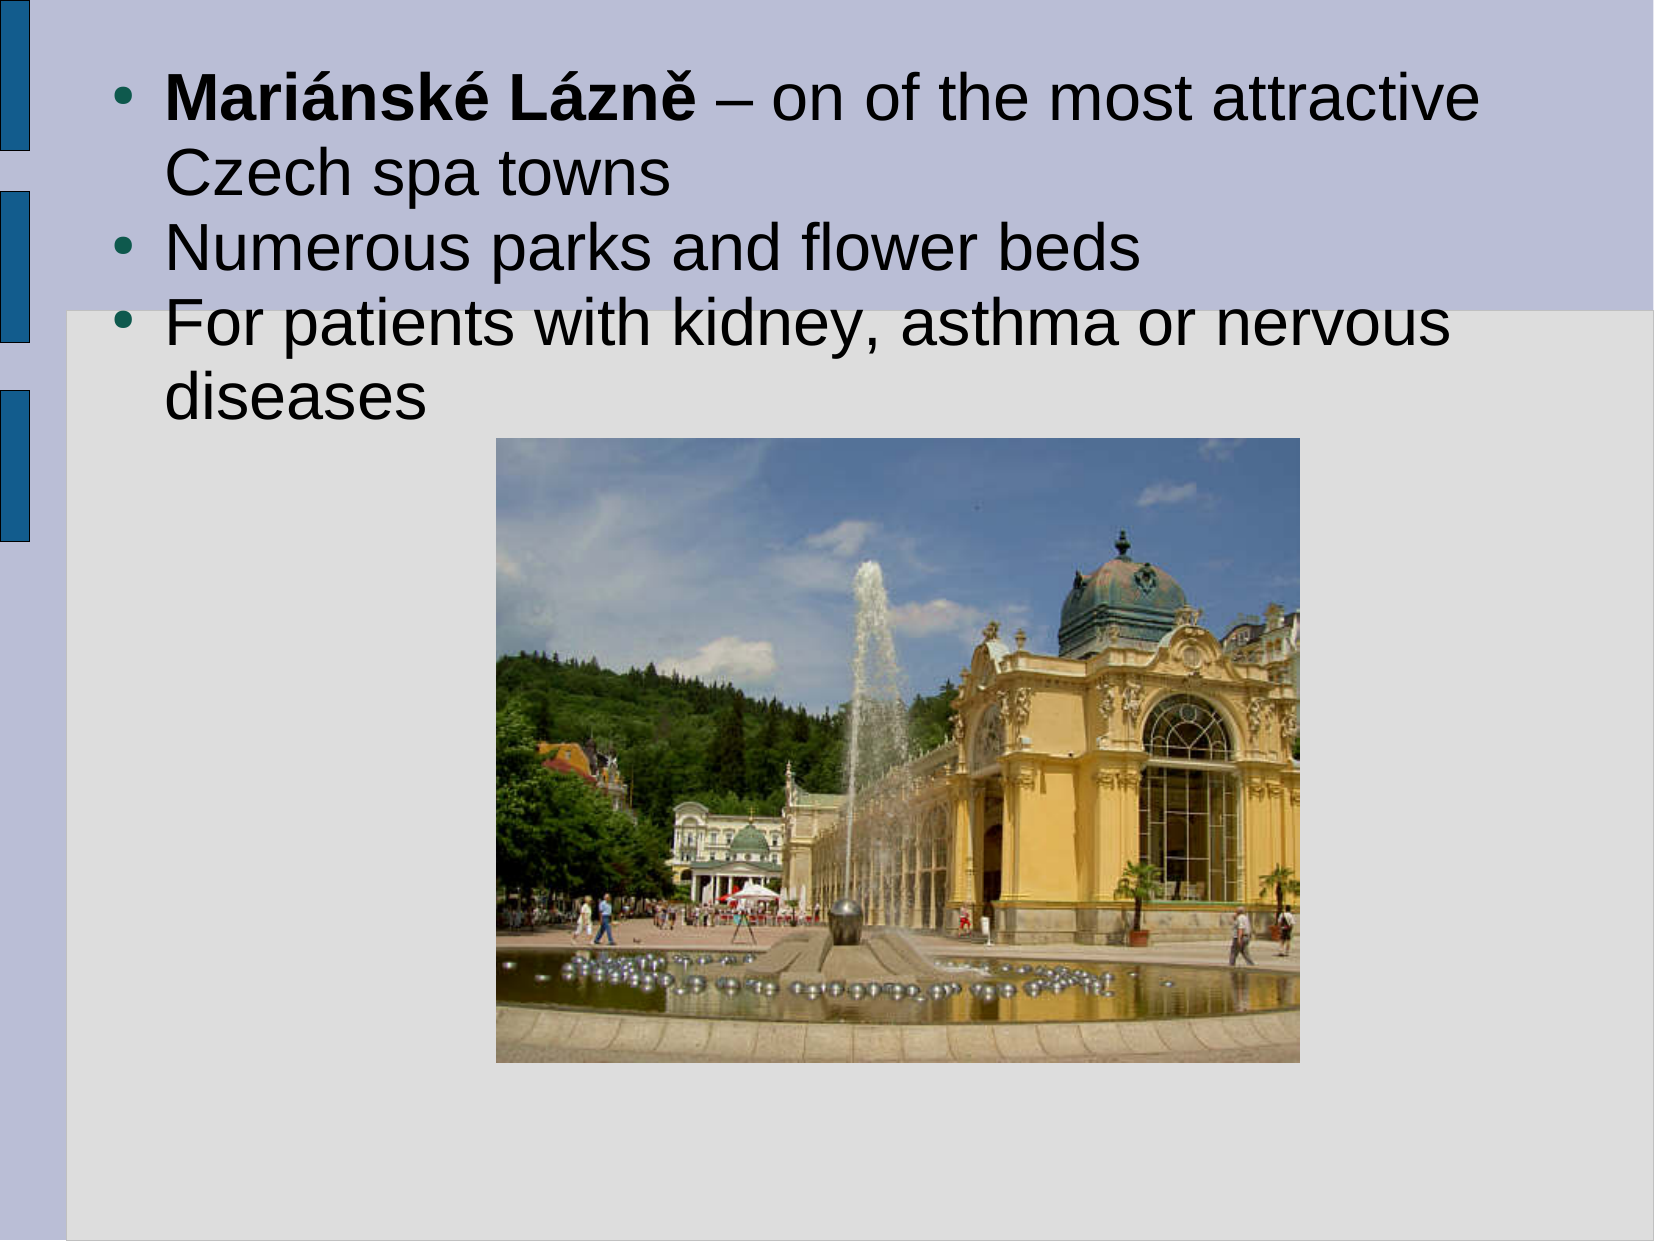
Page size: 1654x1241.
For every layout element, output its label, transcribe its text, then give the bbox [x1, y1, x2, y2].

list Mariánské Lázně – on of the most attractive Czech spa towns Numerous parks and flower beds For patients with kidney, asthma or nervous diseases [93, 60, 1506, 827]
picture [496, 438, 1300, 1063]
